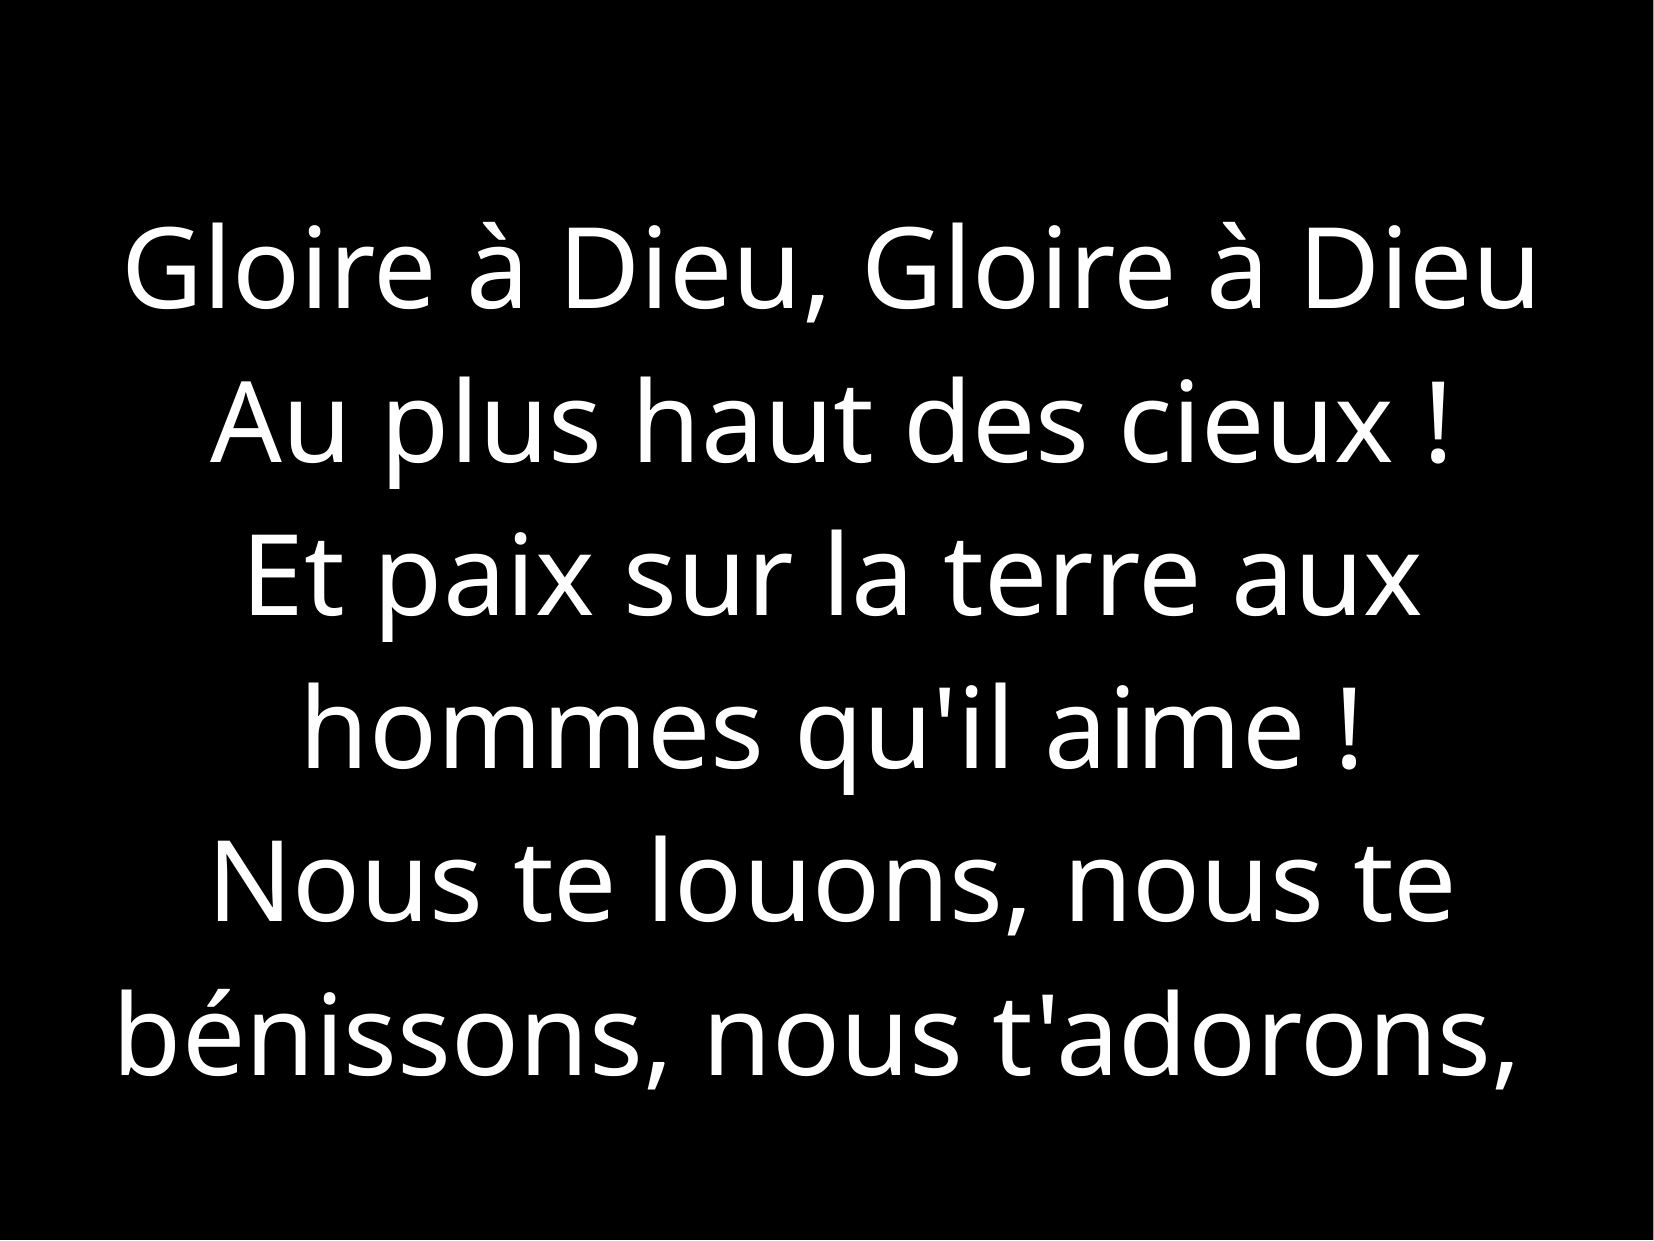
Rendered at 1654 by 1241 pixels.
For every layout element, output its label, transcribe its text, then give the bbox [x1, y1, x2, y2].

subtitle Gloire à Dieu, Gloire à Dieu Au plus haut des cieux ! Et paix sur la terre aux hommes qu'il aime ! Nous te louons, nous te bénissons, nous t'adorons, [35, 35, 1630, 1241]
